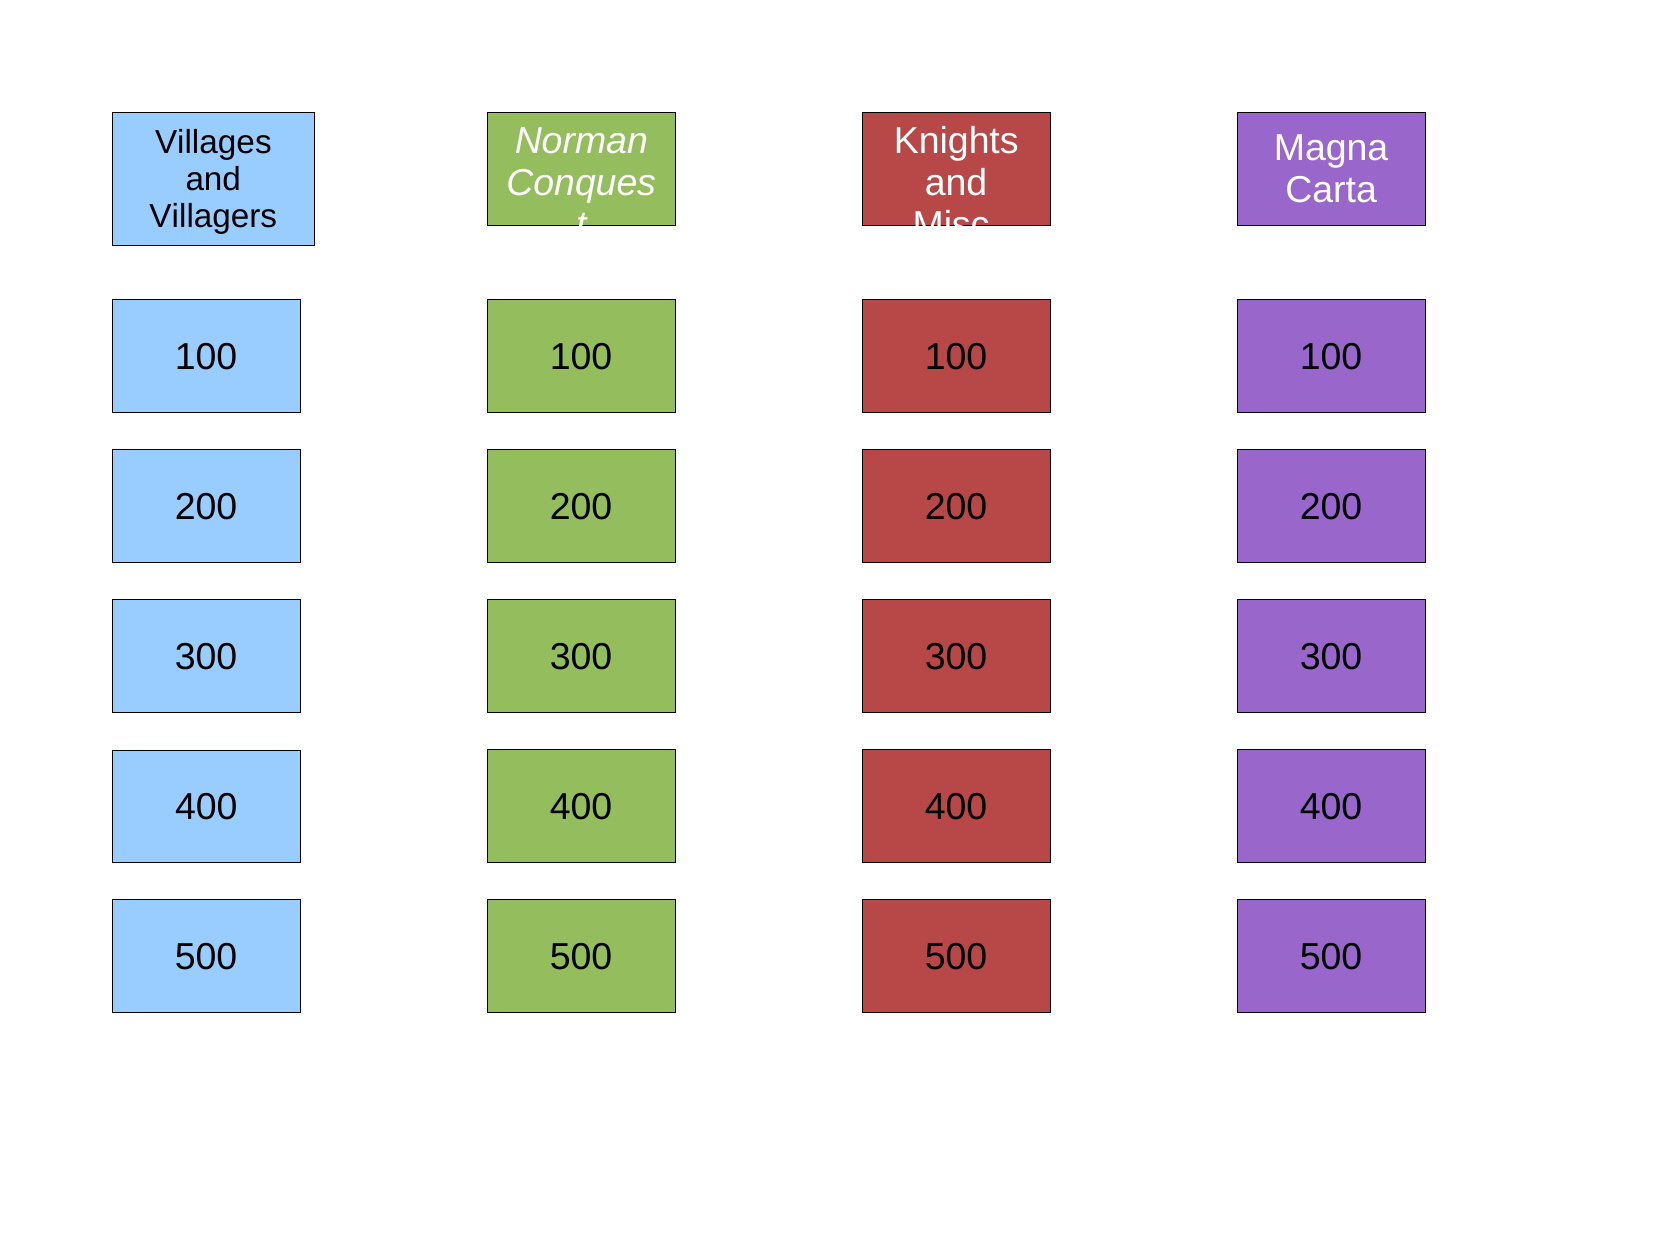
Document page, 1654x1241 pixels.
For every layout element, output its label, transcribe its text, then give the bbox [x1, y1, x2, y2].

text_box Norman Conquest [487, 112, 676, 226]
text_box 200 [112, 449, 301, 563]
text_box 400 [487, 749, 676, 863]
text_box Villages and Villagers [112, 112, 315, 246]
text_box 100 [112, 299, 301, 413]
text_box 200 [1237, 449, 1426, 563]
text_box 300 [862, 599, 1051, 713]
text_box 500 [112, 899, 301, 1013]
text_box 100 [862, 299, 1051, 413]
text_box 300 [487, 599, 676, 713]
text_box 400 [862, 749, 1051, 863]
text_box 100 [487, 299, 676, 413]
text_box 400 [112, 750, 301, 863]
text_box 500 [862, 899, 1051, 1013]
text_box 300 [112, 599, 301, 713]
text_box 500 [487, 899, 676, 1013]
text_box Knights and Misc. [862, 112, 1051, 226]
text_box 300 [1237, 599, 1426, 713]
text_box 100 [1237, 299, 1426, 413]
text_box 200 [862, 449, 1051, 563]
text_box 200 [487, 449, 676, 563]
text_box 400 [1237, 749, 1426, 863]
text_box Magna Carta [1237, 112, 1426, 226]
text_box 500 [1237, 899, 1426, 1013]
